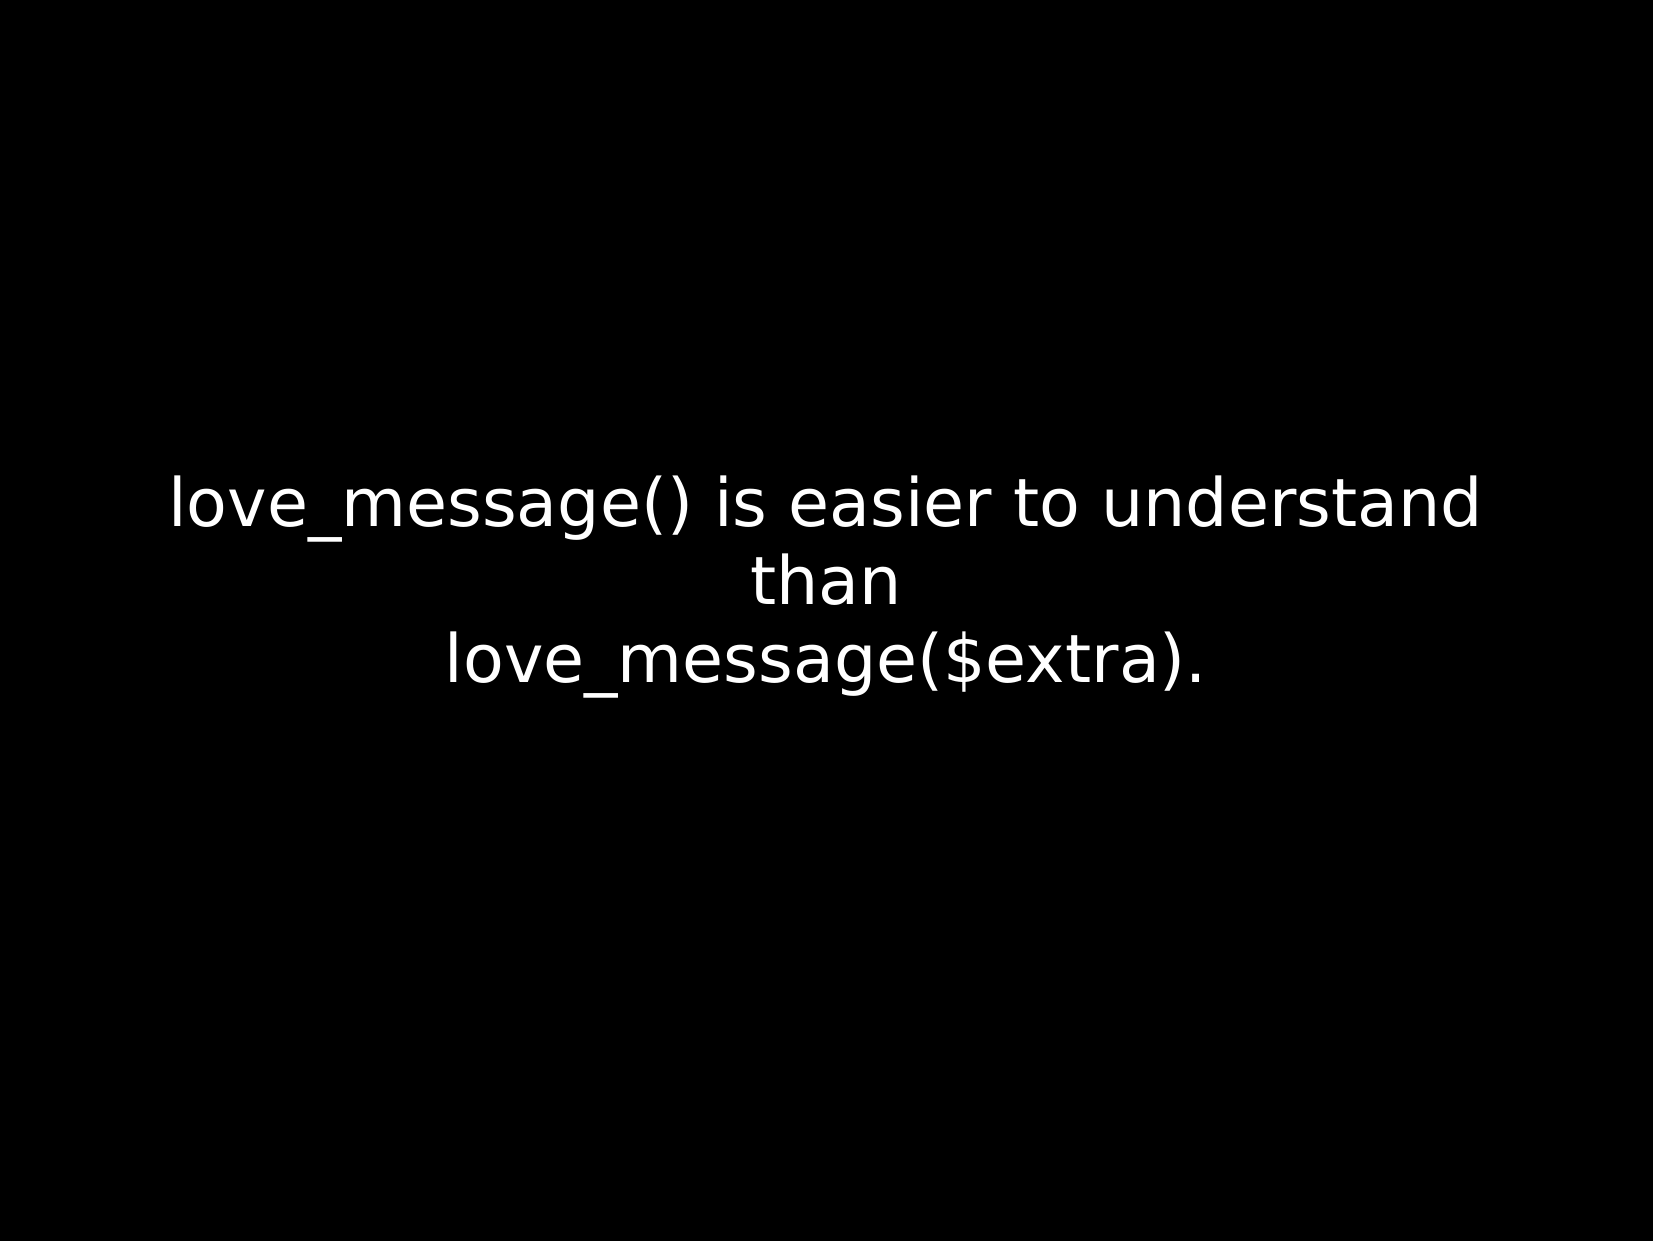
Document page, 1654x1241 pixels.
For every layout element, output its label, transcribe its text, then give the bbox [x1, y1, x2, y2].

subtitle love_message() is easier to understand than love_message($extra). [82, 218, 1571, 1023]
